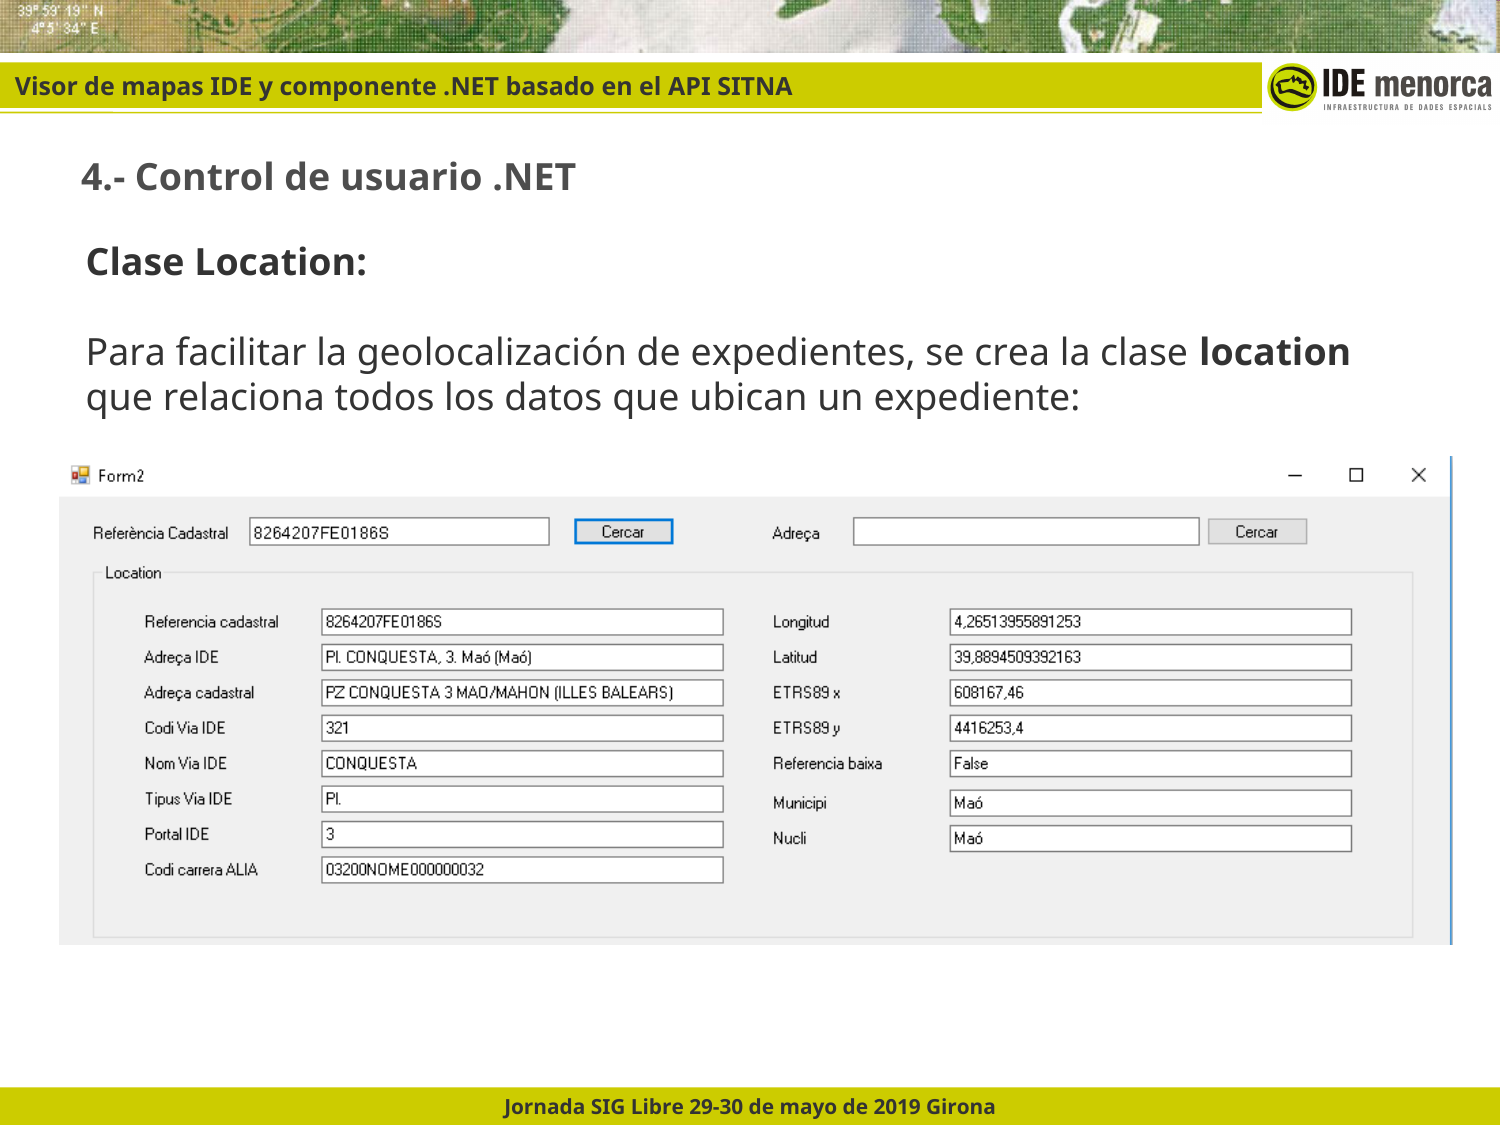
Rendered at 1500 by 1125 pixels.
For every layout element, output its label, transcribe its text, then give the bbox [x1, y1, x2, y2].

picture [0, 0, 1500, 126]
text_box Jornada SIG Libre 29-30 de mayo de 2019 Girona [0, 1087, 1500, 1125]
text_box Visor de mapas IDE y componente .NET basado en el API SITNA [0, 62, 1262, 108]
text_box 4.- Control de usuario .NET [66, 145, 1420, 206]
text_box Clase Location: Para facilitar la geolocalización de expedientes, se crea la clase location que relaciona todos los datos que ubican un expediente: [70, 230, 1442, 426]
picture [59, 456, 1453, 945]
